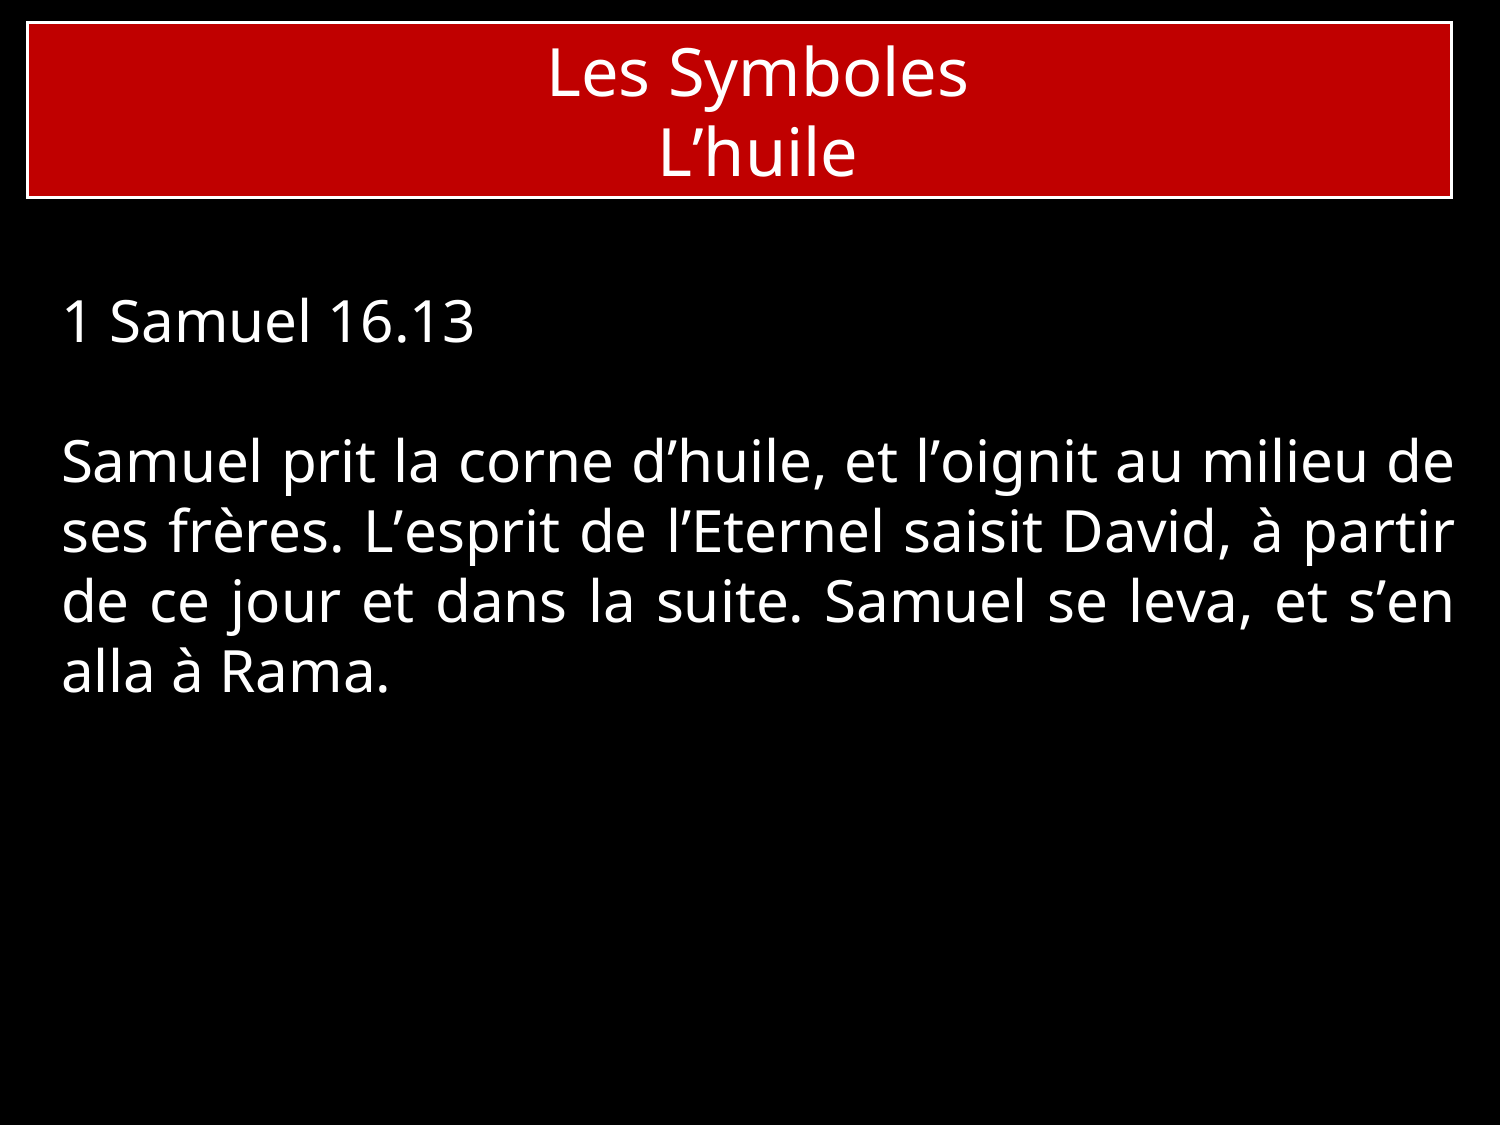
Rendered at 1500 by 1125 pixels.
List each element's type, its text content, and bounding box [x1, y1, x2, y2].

text_box 1 Samuel 16.13 Samuel prit la corne d’huile, et l’oignit au milieu de ses frères. L’esprit de l’Eternel saisit David, à partir de ce jour et dans la suite. Samuel se leva, et s’en alla à Rama. [46, 276, 1471, 712]
text_box Les Symboles L’huile [27, 22, 1452, 198]
